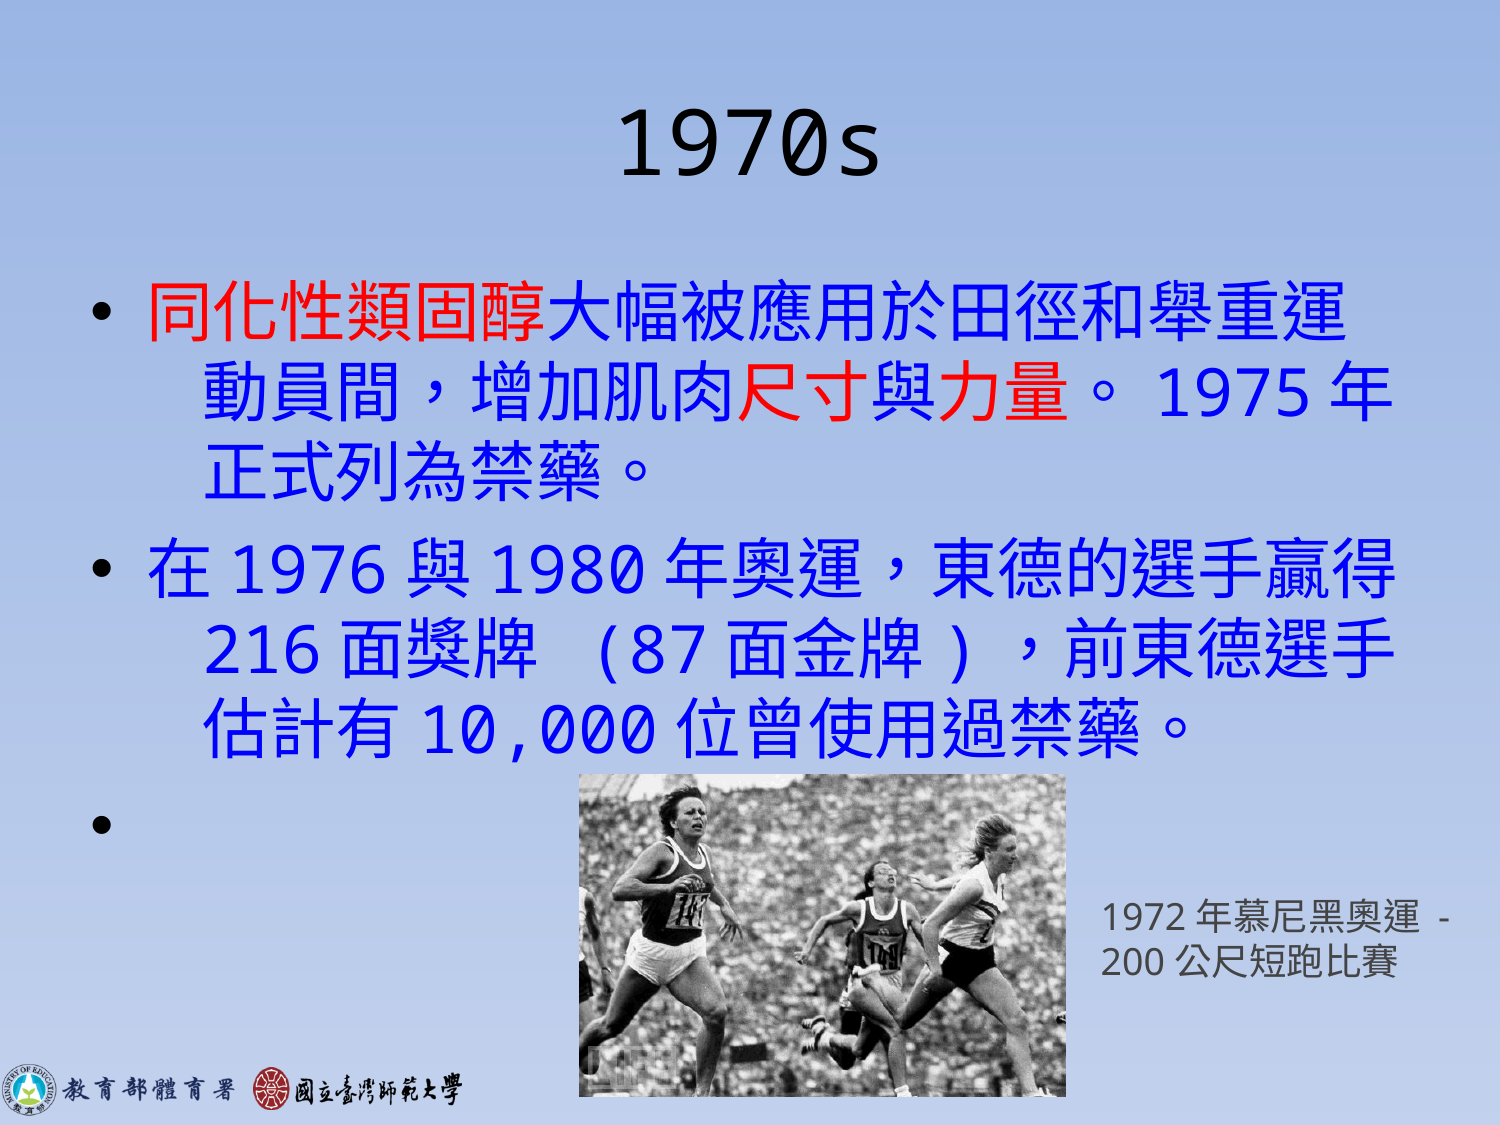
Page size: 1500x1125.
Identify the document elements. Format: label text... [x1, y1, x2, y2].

text_box 1972年慕尼黑奧運 - 200公尺短跑比賽 [1086, 886, 1479, 991]
list 同化性類固醇大幅被應用於田徑和舉重運動員間，增加肌肉尺寸與力量。1975年正式列為禁藥。 在1976與1980年奧運，東德的選手贏得216面獎牌 (87面金牌)，前東德選手估計有10,000位曾使用過禁藥。 [75, 262, 1426, 1005]
title 1970s [75, 45, 1426, 233]
picture [579, 774, 1066, 1097]
